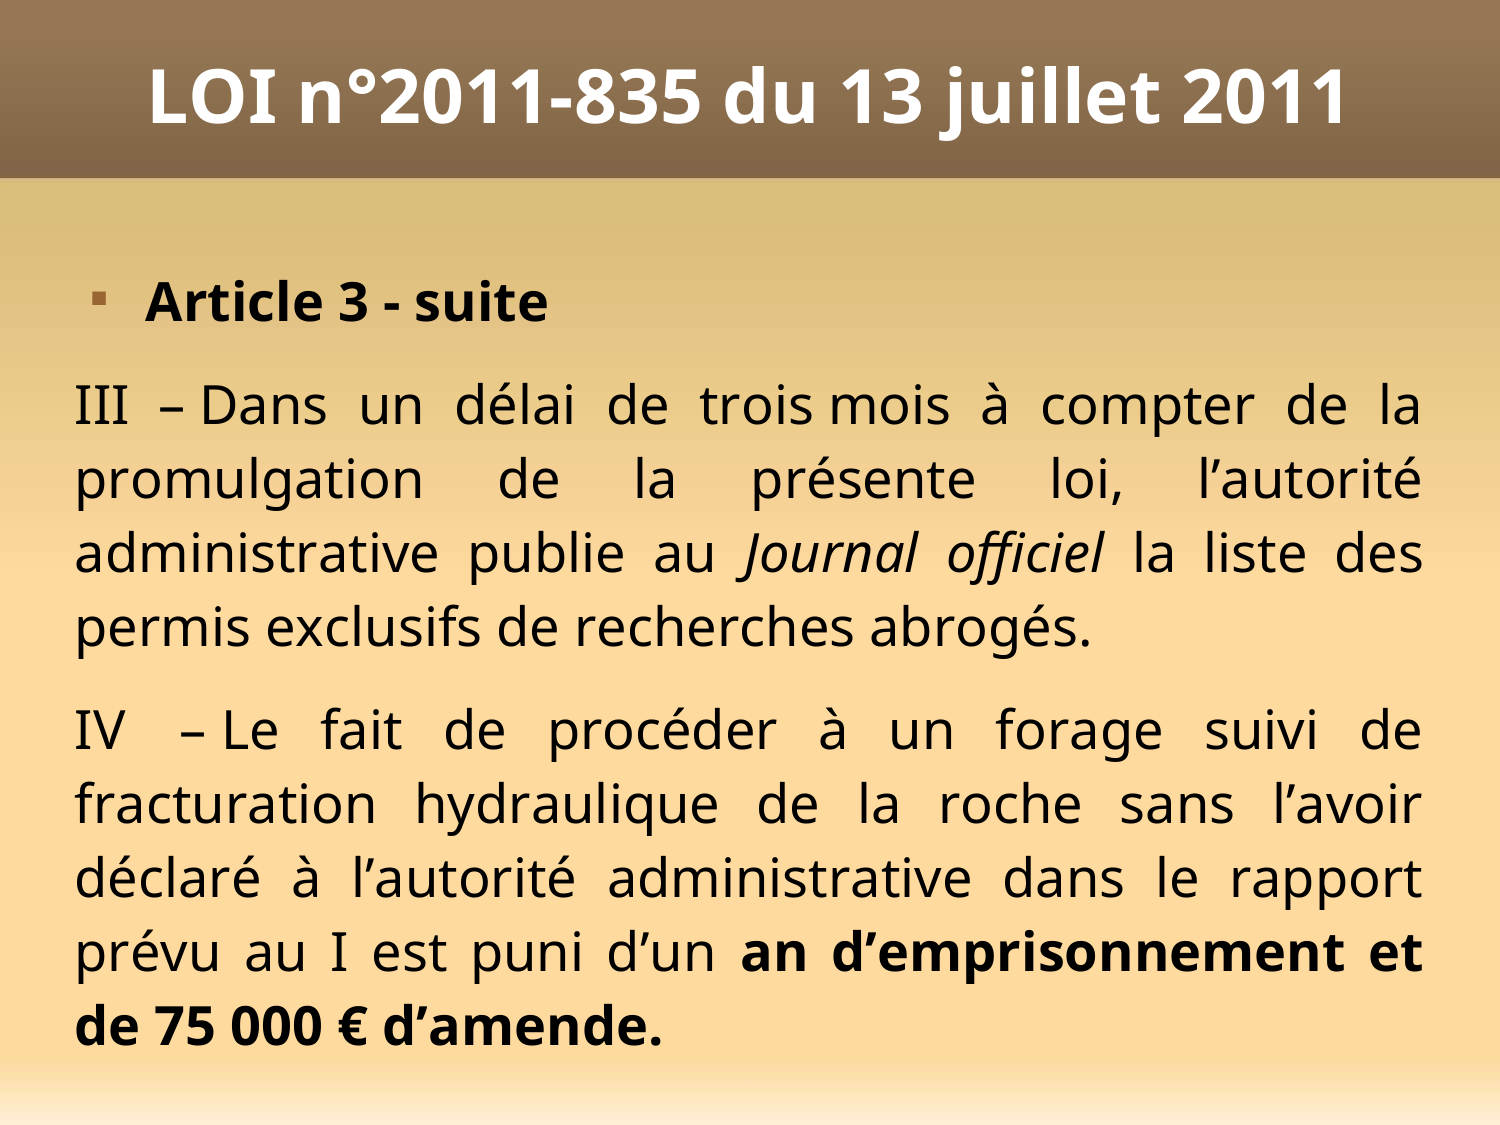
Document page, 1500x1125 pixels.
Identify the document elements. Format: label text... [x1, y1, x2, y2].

list Article 3 - suite III – Dans un délai de trois mois à compter de la promulgation de la présente loi, l’autorité administrative publie au Journal officiel la liste des permis exclusifs de recherches abrogés. IV – Le fait de procéder à un forage suivi de fracturation hydraulique de la roche sans l’avoir déclaré à l’autorité administrative dans le rapport prévu au I est puni d’un an d’emprisonnement et de 75 000 € d’amende. [74, 263, 1425, 1084]
picture [0, 0, 1500, 1125]
title LOI n°2011-835 du 13 juillet 2011 [37, 0, 1463, 210]
